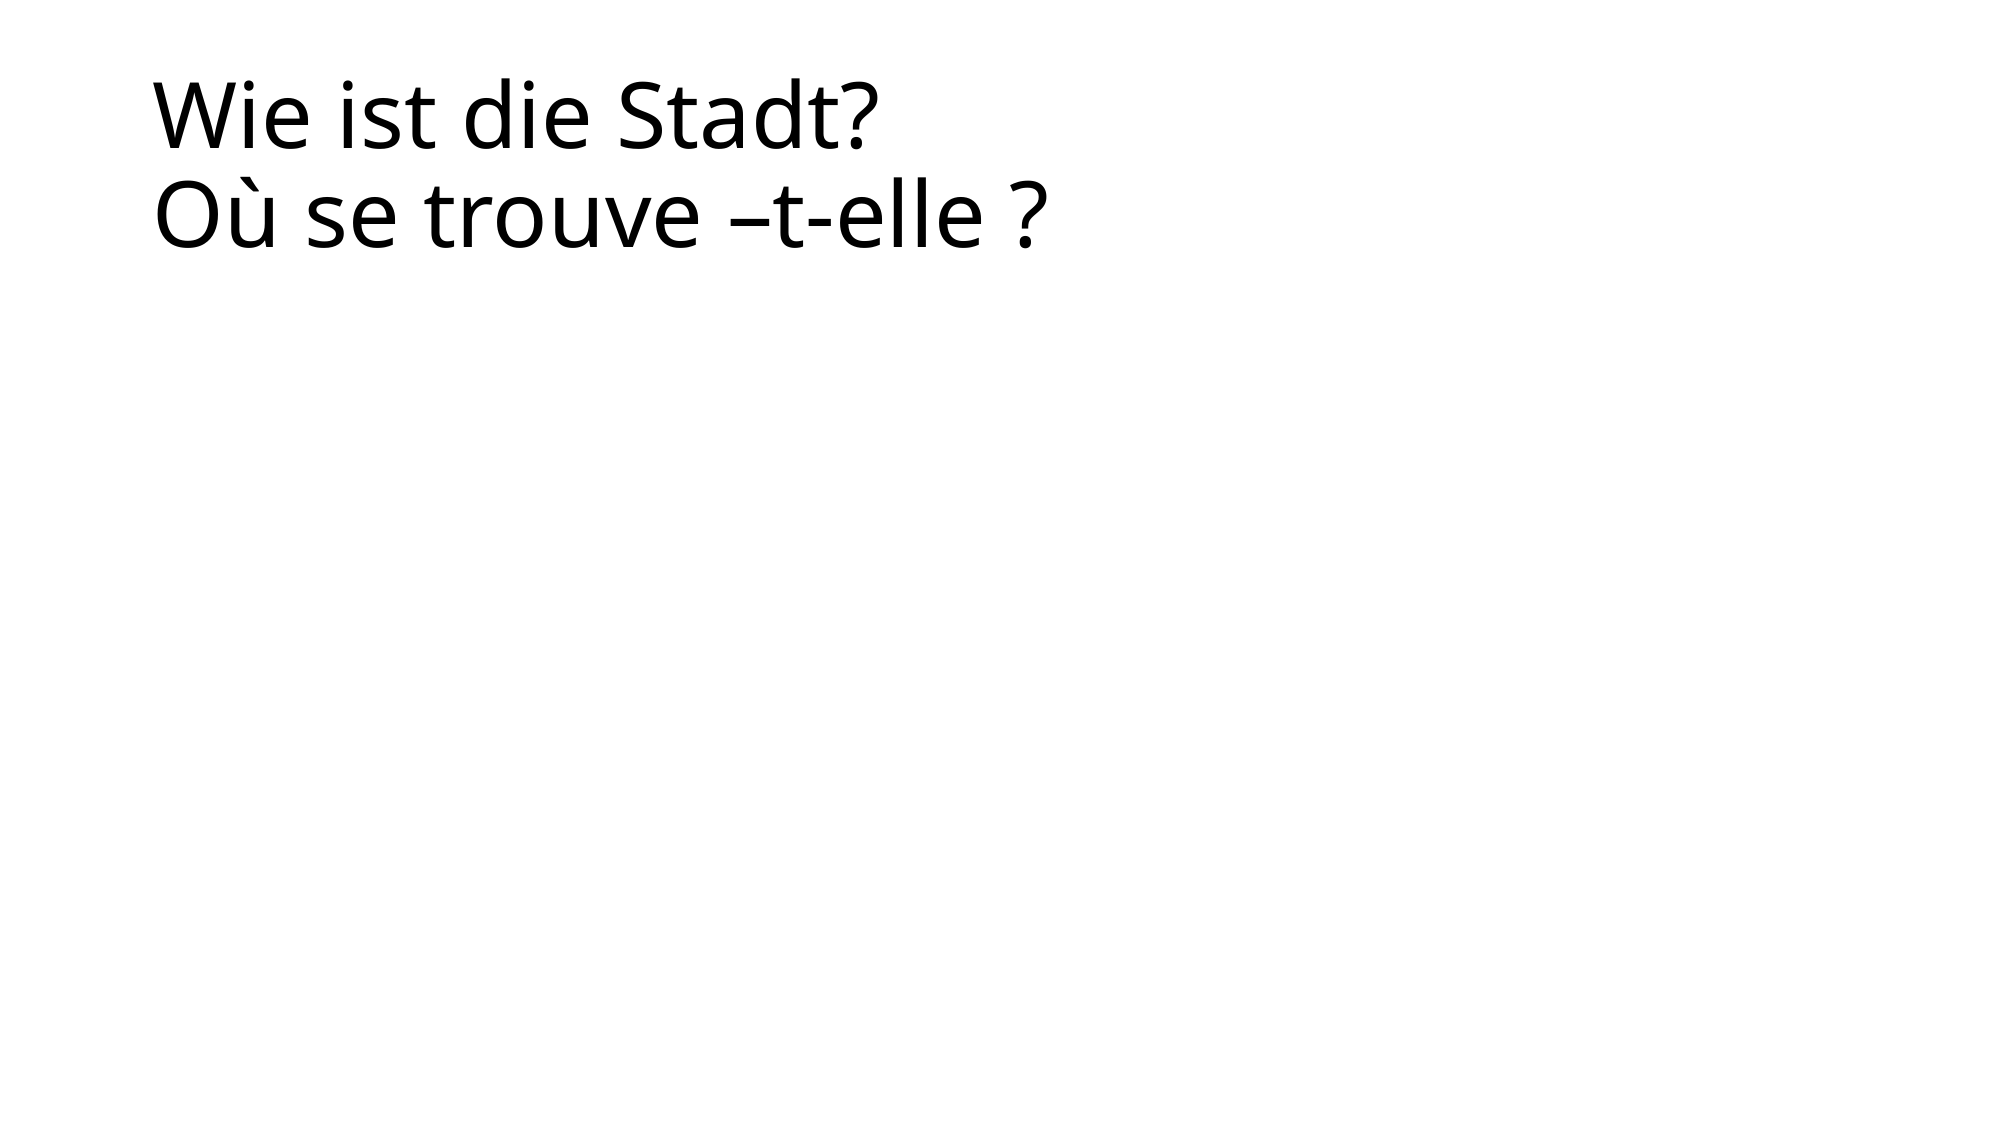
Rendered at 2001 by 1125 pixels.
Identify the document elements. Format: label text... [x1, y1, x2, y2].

title Wie ist die Stadt? Où se trouve –t-elle ? [137, 59, 1863, 278]
